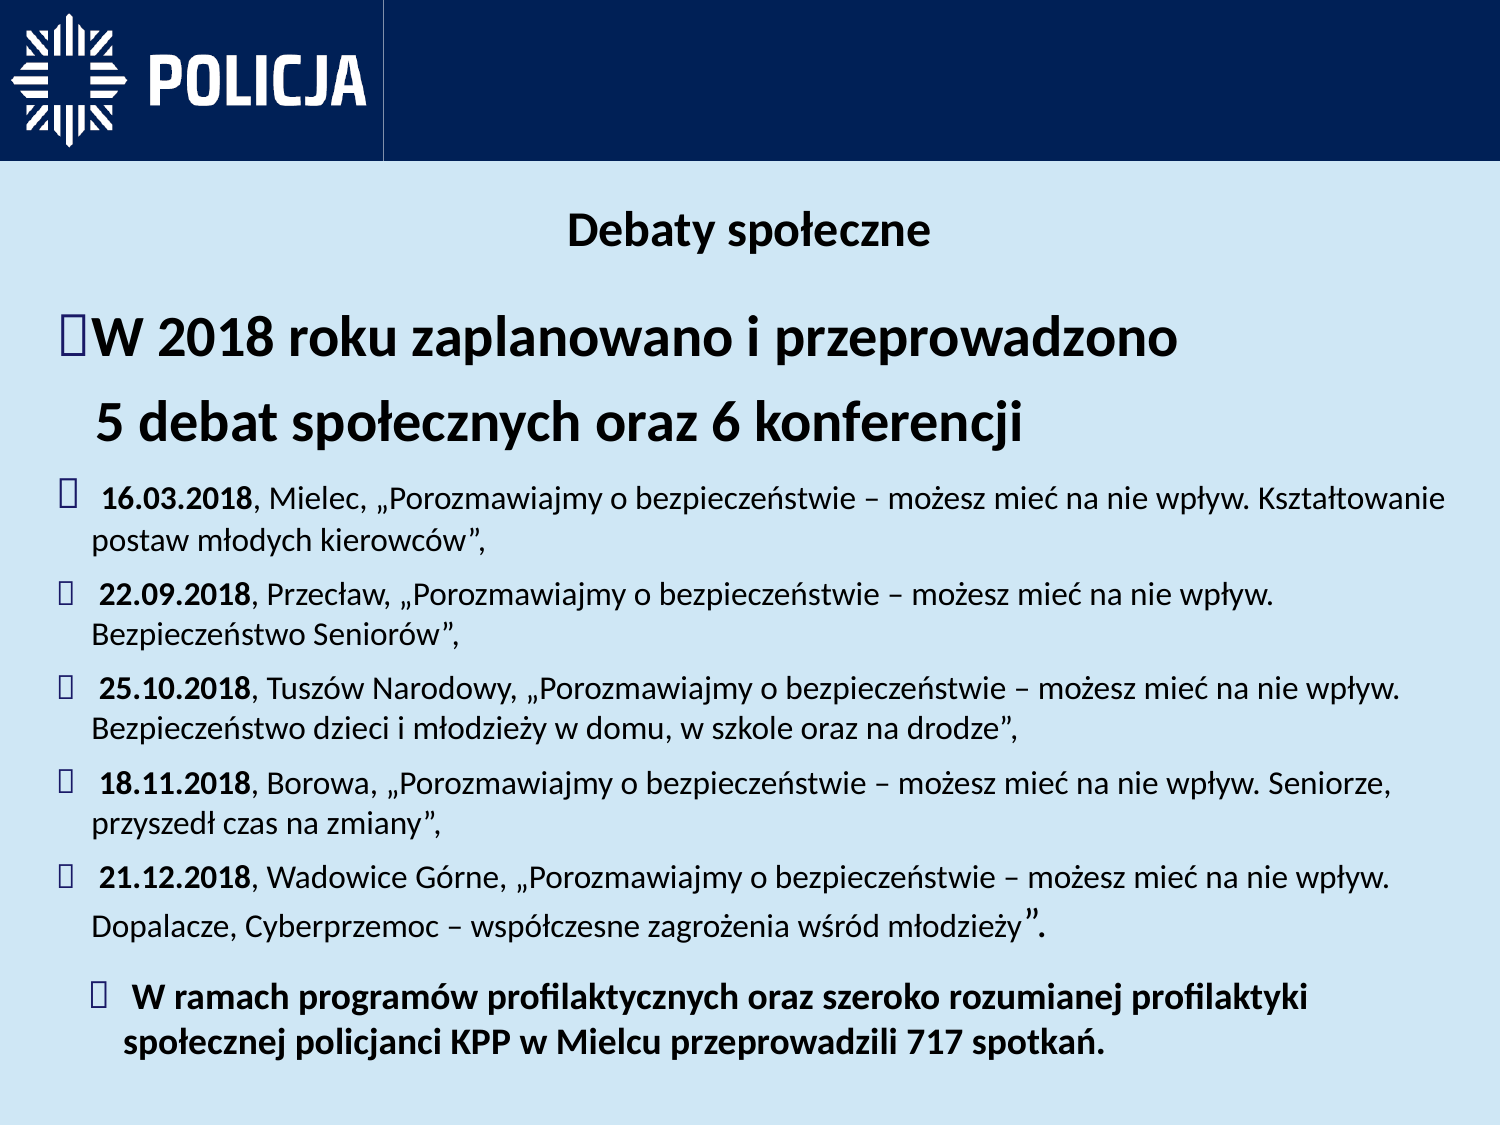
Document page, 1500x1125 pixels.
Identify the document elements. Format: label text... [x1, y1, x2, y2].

text_box [384, 0, 1500, 161]
text_box W 2018 roku zaplanowano i przeprowadzono 5 debat społecznych oraz 6 konferencji 16.03.2018, Mielec, „Porozmawiajmy o bezpieczeństwie – możesz mieć na nie wpływ. Kształtowanie postaw młodych kierowców”, 22.09.2018, Przecław, „Porozmawiajmy o bezpieczeństwie – możesz mieć na nie wpływ. Bezpieczeństwo Seniorów”, 25.10.2018, Tuszów Narodowy, „Porozmawiajmy o bezpieczeństwie – możesz mieć na nie wpływ. Bezpieczeństwo dzieci i młodzieży w domu, w szkole oraz na drodze”, 18.11.2018, Borowa, „Porozmawiajmy o bezpieczeństwie – możesz mieć na nie wpływ. Seniorze, przyszedł czas na zmiany”, 21.12.2018, Wadowice Górne, „Porozmawiajmy o bezpieczeństwie – możesz mieć na nie wpływ. Dopalacze, Cyberprzemoc – współczesne zagrożenia wśród młodzieży”. [41, 290, 1471, 1018]
text_box Debaty społeczne [74, 160, 1425, 233]
picture [0, 0, 384, 161]
text_box W ramach programów profilaktycznych oraz szeroko rozumianej profilaktyki społecznej policjanci KPP w Mielcu przeprowadzili 717 spotkań. [72, 964, 1467, 1070]
